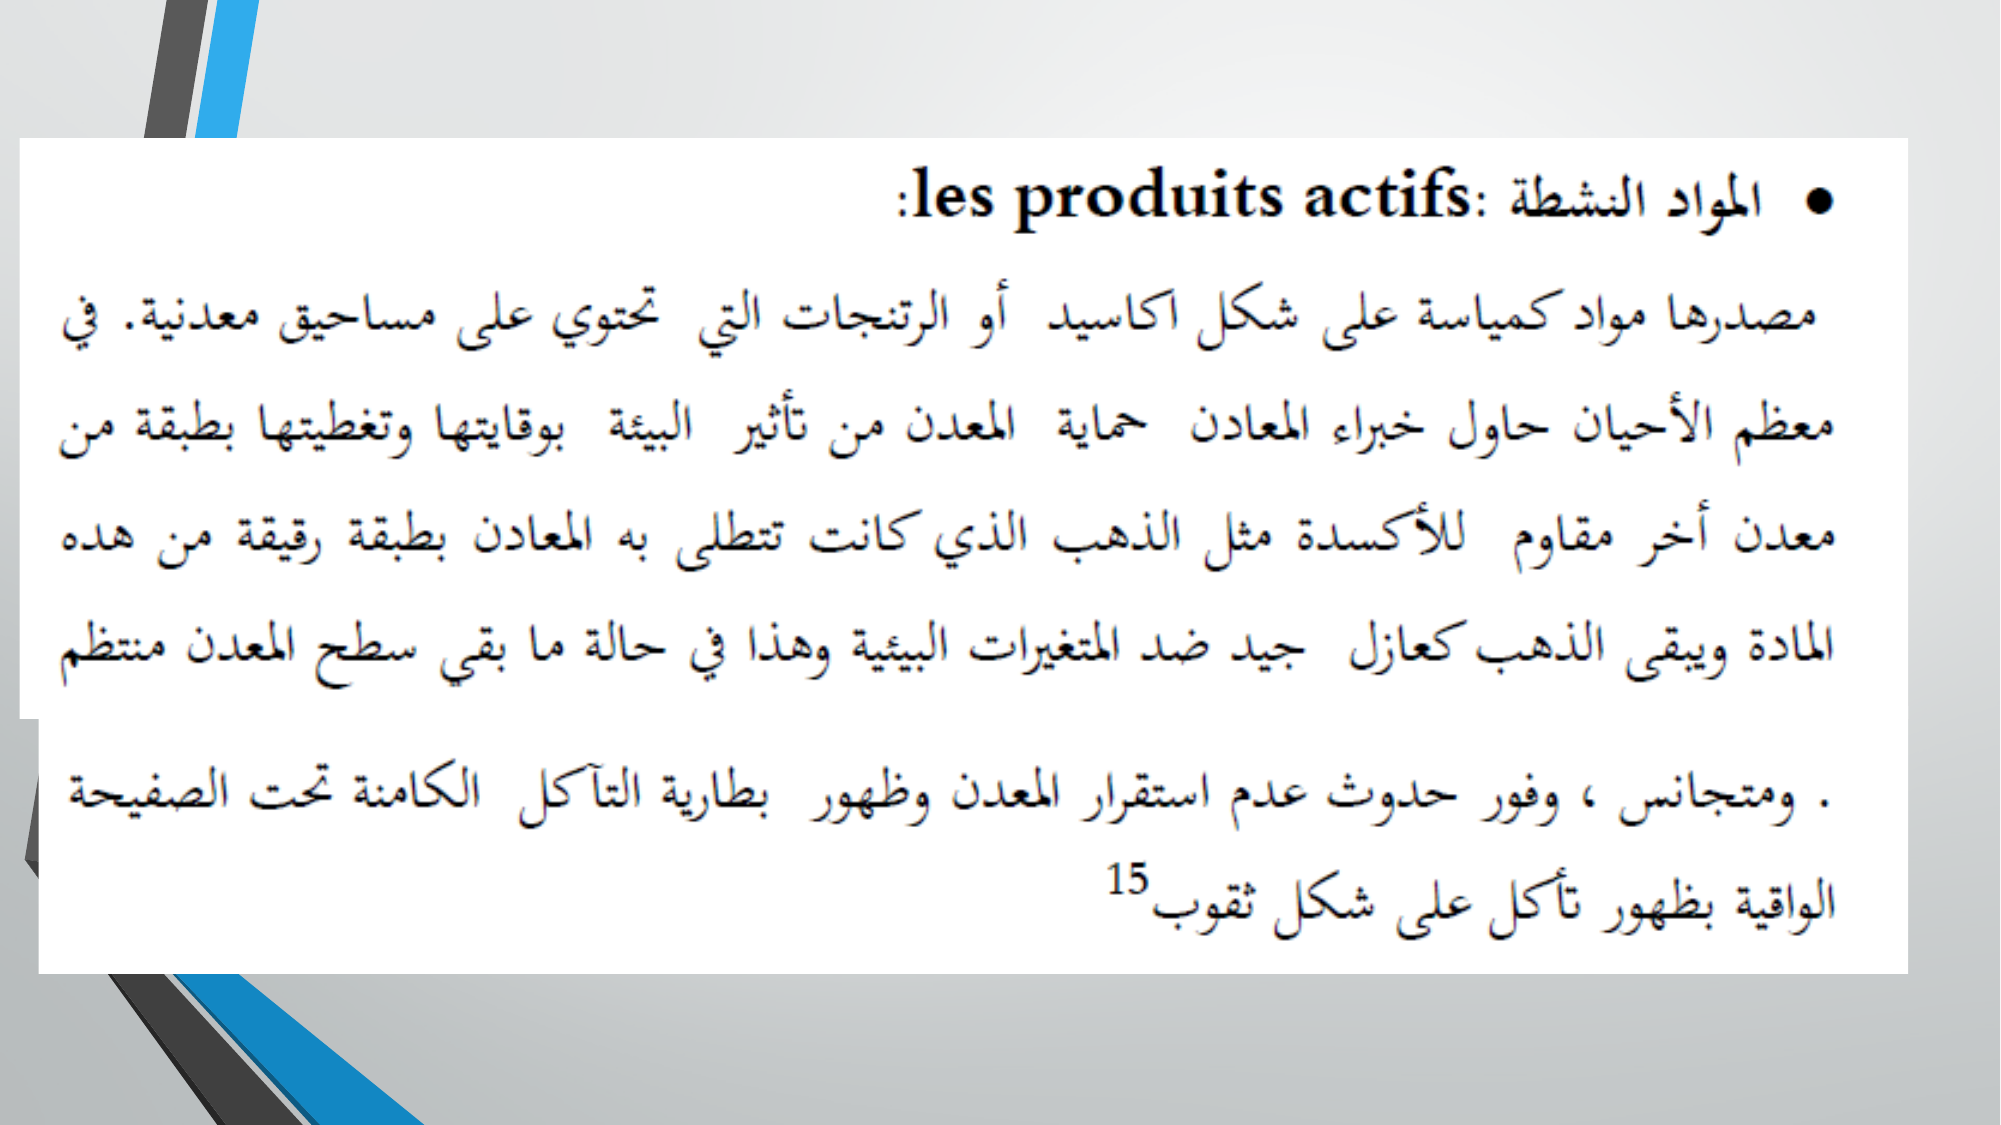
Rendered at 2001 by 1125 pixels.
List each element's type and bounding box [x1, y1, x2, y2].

picture [19, 138, 1909, 974]
